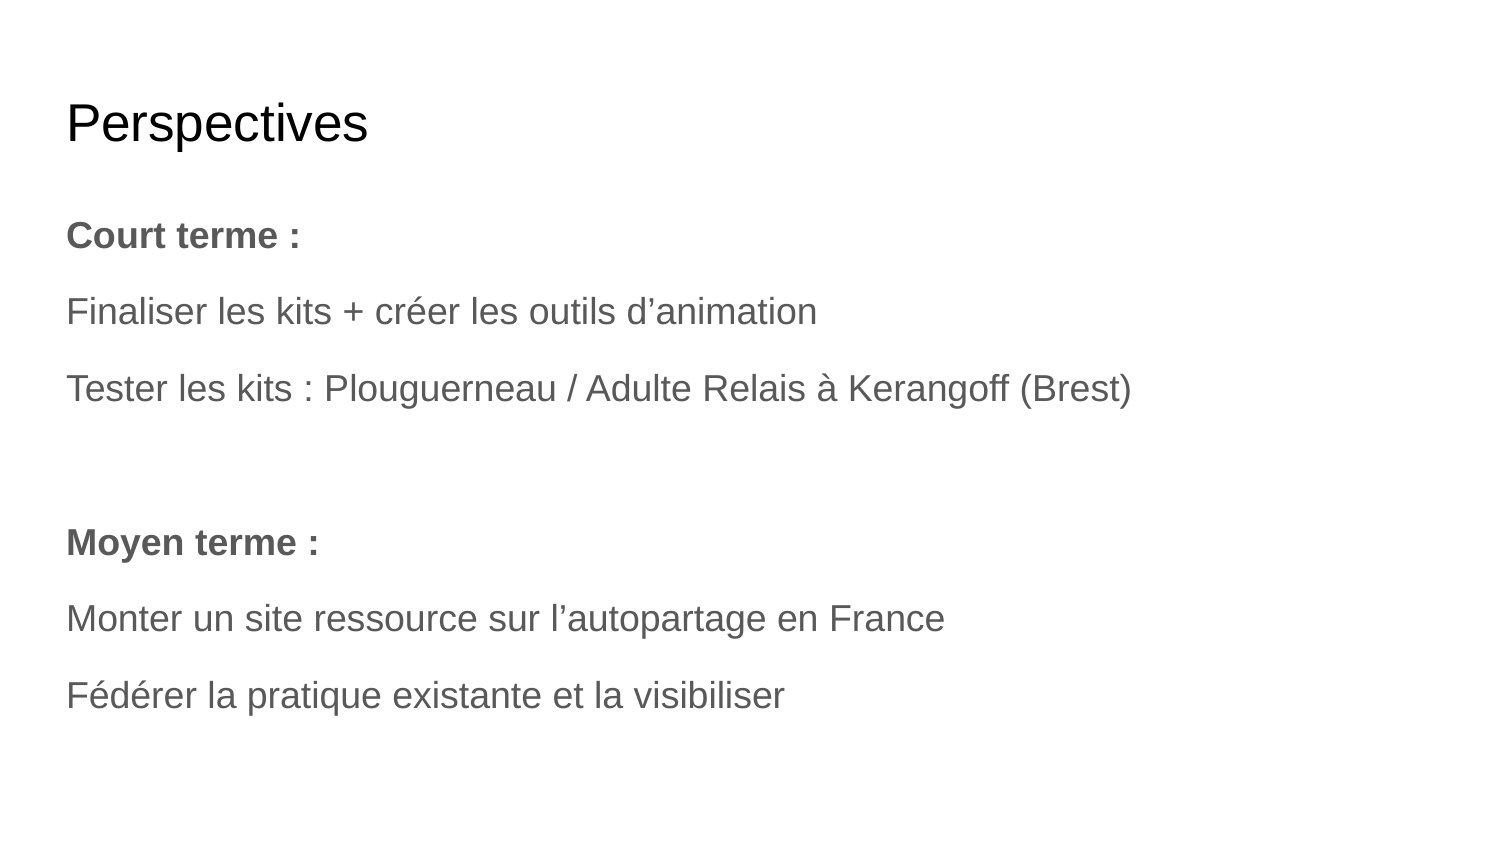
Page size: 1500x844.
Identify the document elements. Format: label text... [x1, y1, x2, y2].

list Court terme : Finaliser les kits + créer les outils d’animation Tester les kits : Plouguerneau / Adulte Relais à Kerangoff (Brest) Moyen terme : Monter un site ressource sur l’autopartage en France Fédérer la pratique existante et la visibiliser [51, 189, 1449, 750]
title Perspectives [51, 72, 1449, 167]
